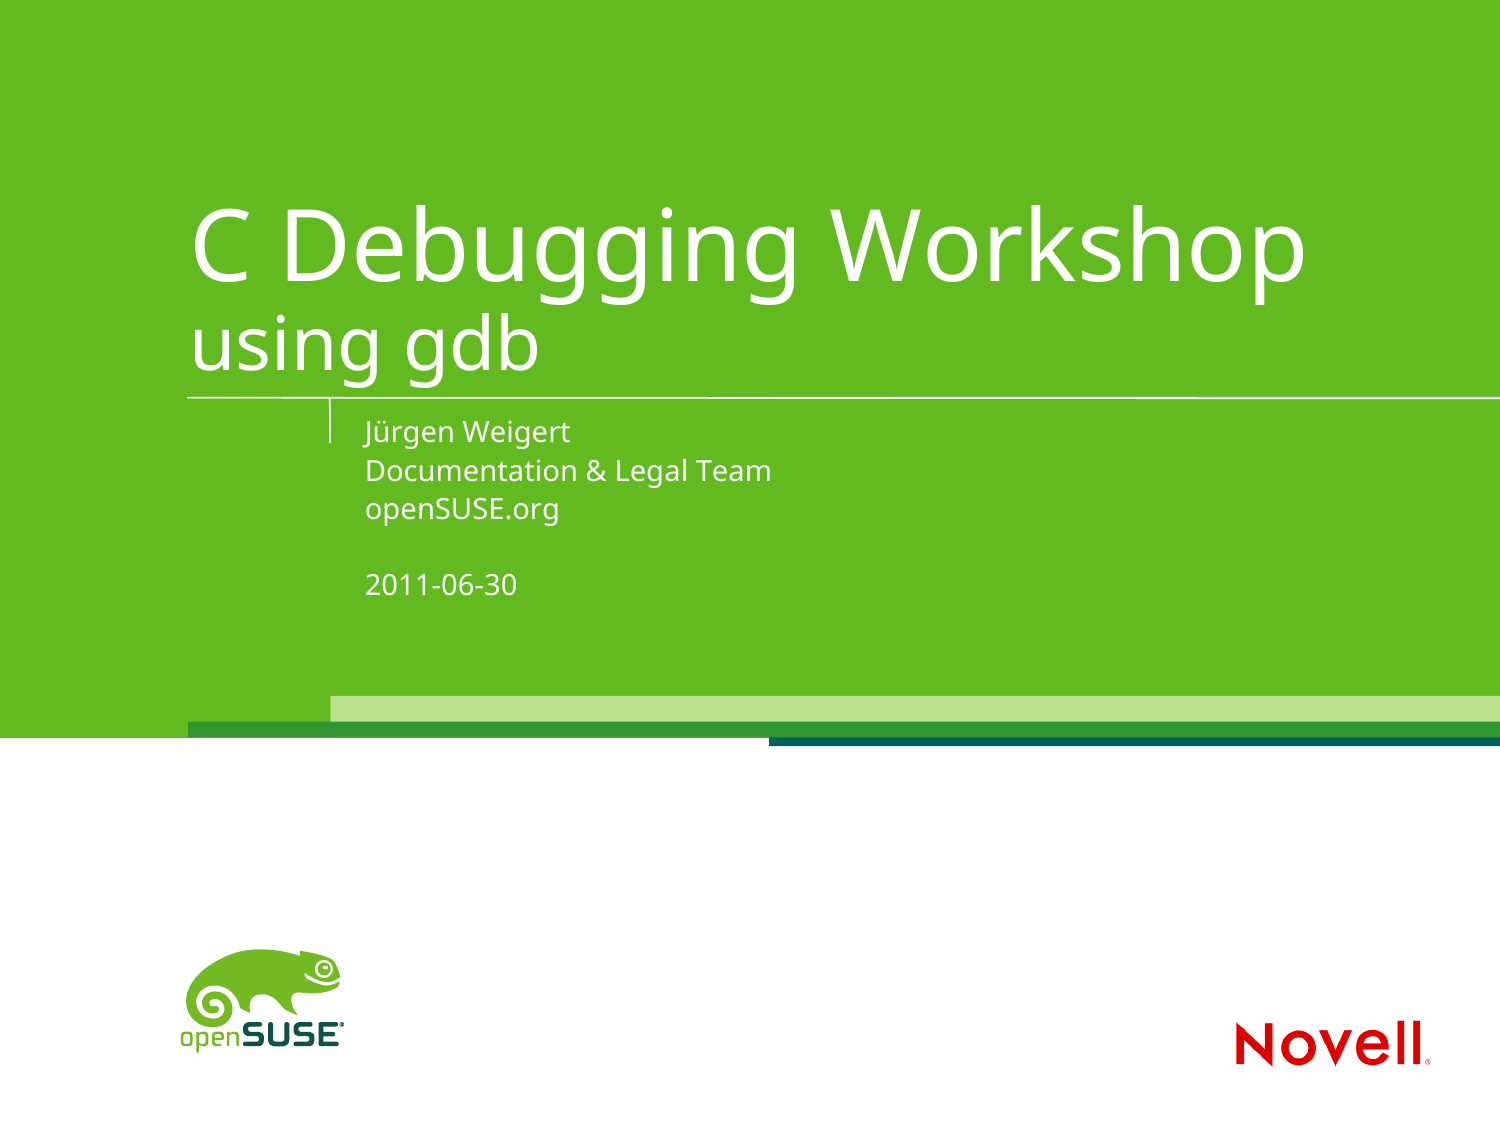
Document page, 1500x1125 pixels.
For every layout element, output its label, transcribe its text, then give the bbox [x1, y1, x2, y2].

title C Debugging Workshop using gdb [174, 137, 1388, 388]
subtitle Jürgen Weigert Documentation & Legal Team openSUSE.org 2011-06-30 [350, 412, 1150, 579]
picture [1227, 1013, 1438, 1074]
